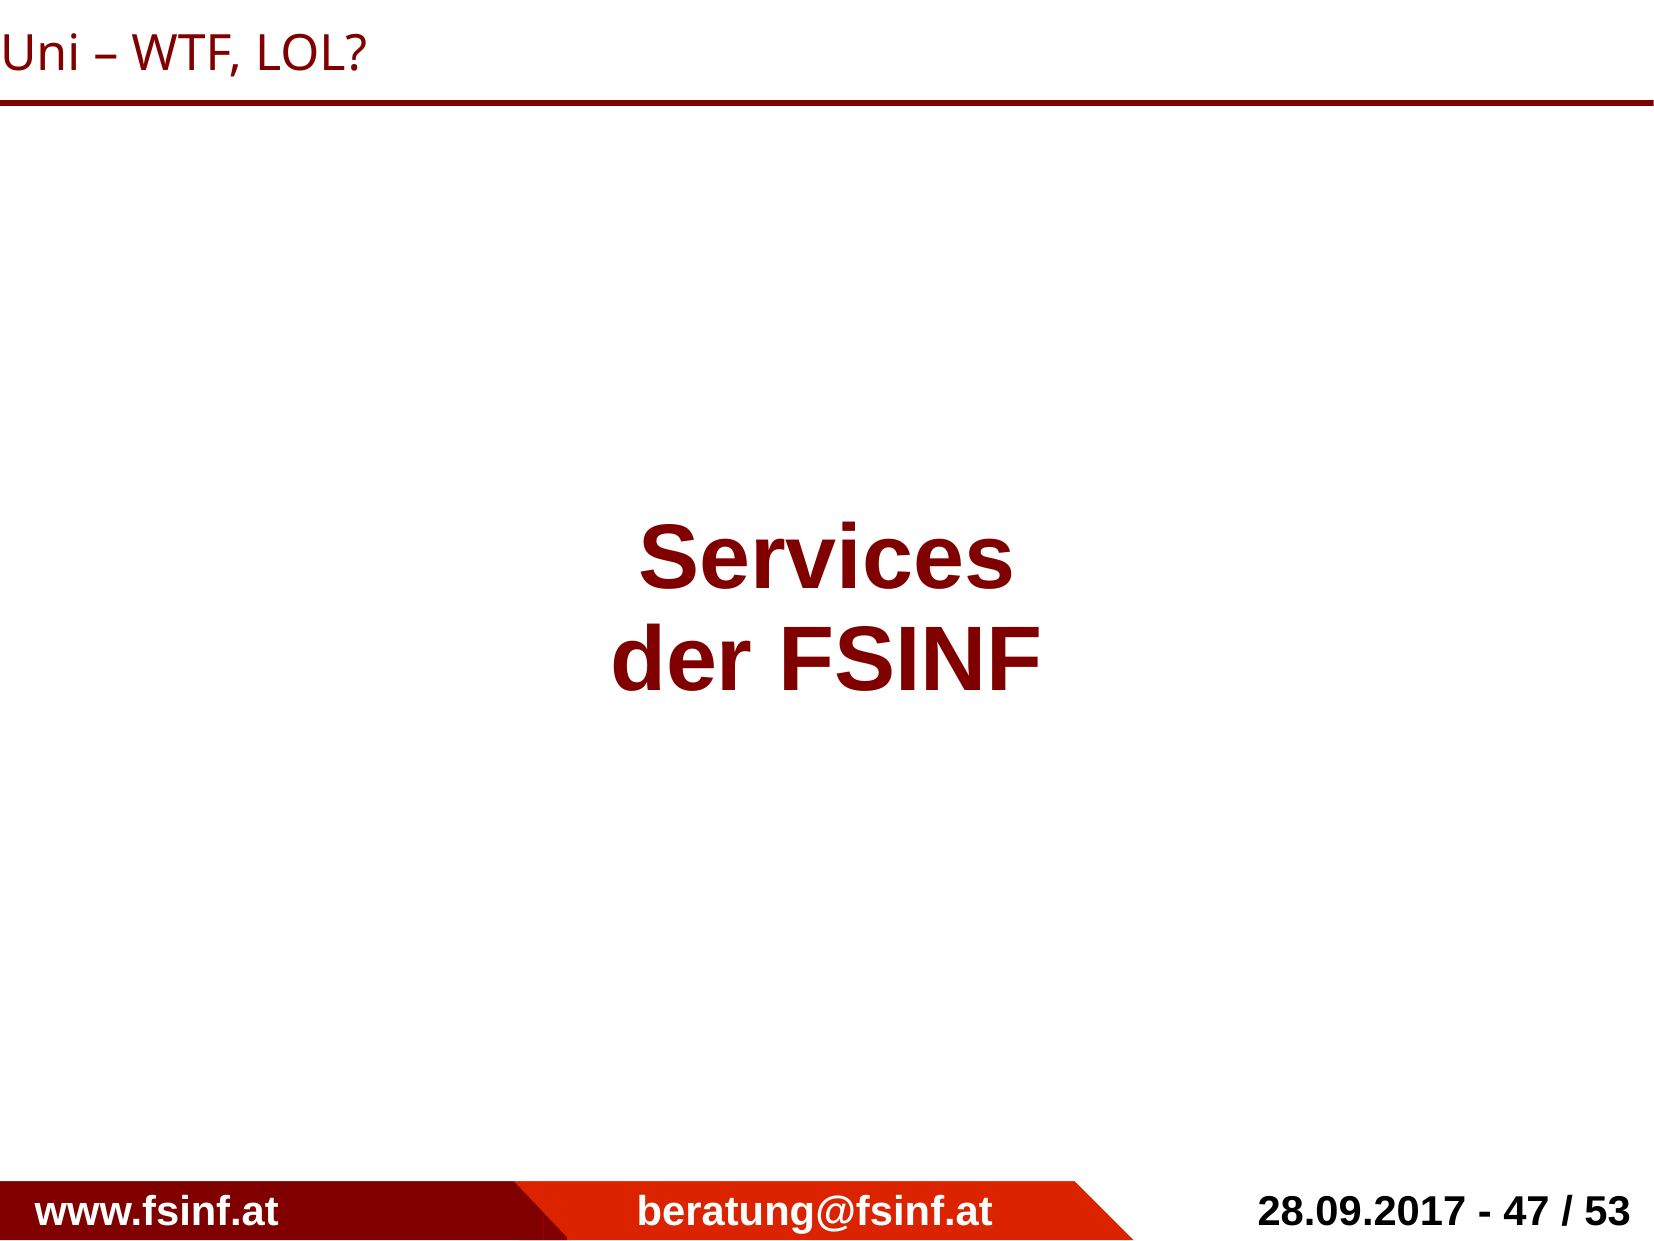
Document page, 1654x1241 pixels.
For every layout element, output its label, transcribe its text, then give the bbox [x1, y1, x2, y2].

title Services der FSINF [35, 504, 1619, 712]
